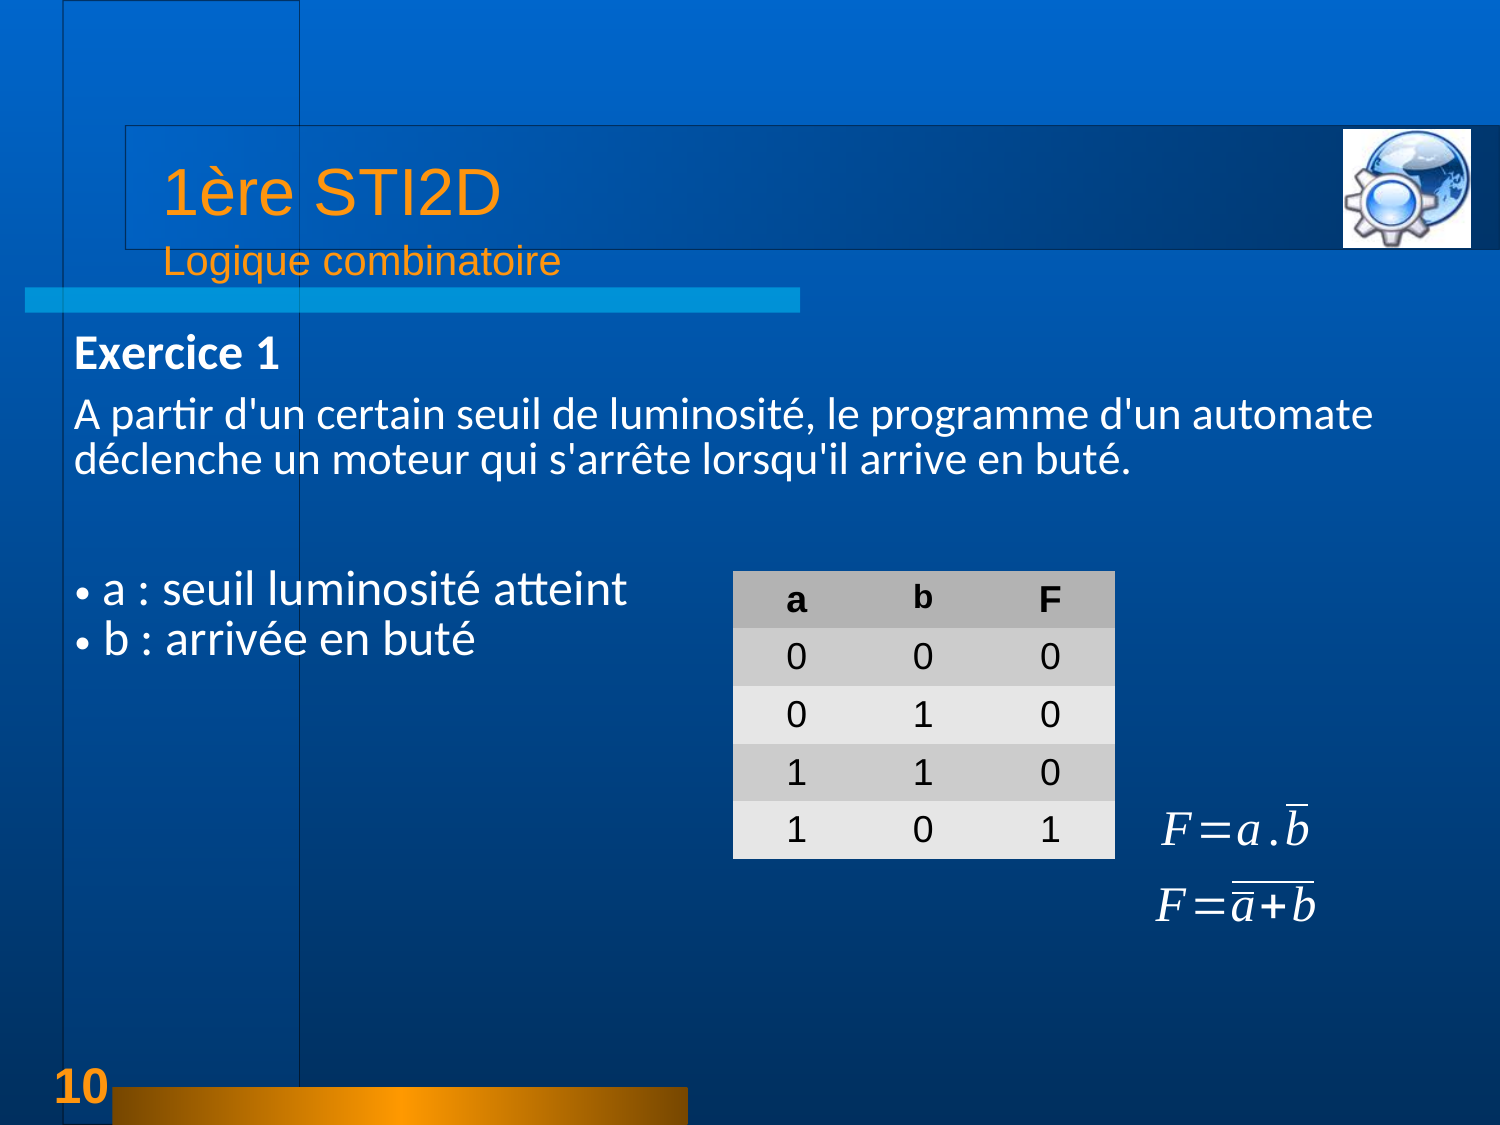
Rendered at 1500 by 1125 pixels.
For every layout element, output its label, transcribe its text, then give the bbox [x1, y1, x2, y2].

table_header b [886, 571, 986, 628]
chart [1146, 878, 1323, 934]
table_cell 0 [886, 801, 986, 859]
table_header F [986, 571, 1115, 628]
text_box a : seuil luminosité atteint b : arrivée en buté [59, 561, 886, 1003]
table_cell 0 [986, 744, 1115, 801]
table_cell 1 [886, 686, 986, 744]
chart [1152, 801, 1317, 857]
text_box Exercice 1 A partir d'un certain seuil de luminosité, le programme d'un automate déclenche un moteur qui s'arrête lorsqu'il arrive en buté. [59, 324, 1447, 767]
table_cell 1 [986, 801, 1115, 859]
table_cell 1 [886, 744, 986, 801]
table_cell 0 [886, 628, 986, 686]
table_cell 0 [986, 628, 1115, 686]
picture [1343, 129, 1471, 248]
table_cell 0 [986, 686, 1115, 744]
